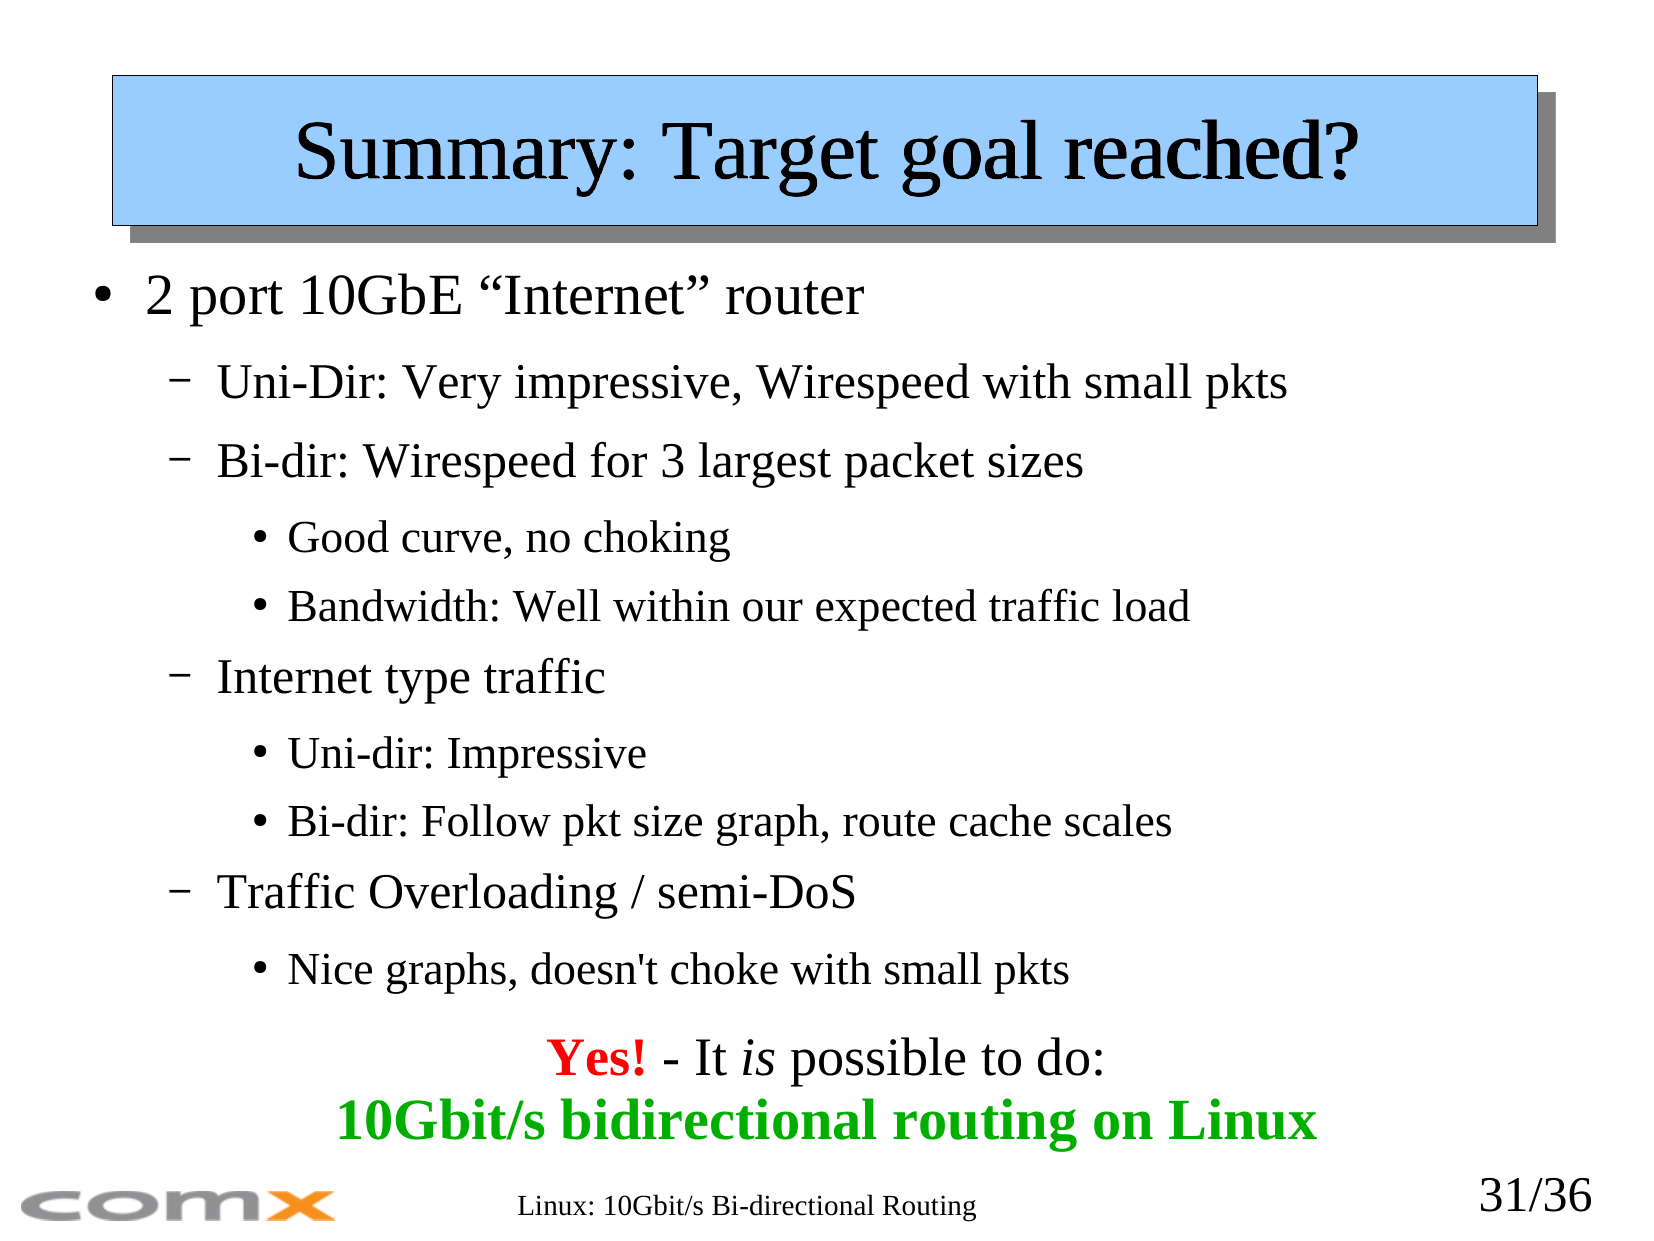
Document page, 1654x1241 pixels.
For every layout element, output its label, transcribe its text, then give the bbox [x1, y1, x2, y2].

title Summary: Target goal reached? [116, 90, 1538, 211]
picture [21, 1191, 335, 1221]
list 2 port 10GbE “Internet” router Uni-Dir: Very impressive, Wirespeed with small pkts Bi-dir: Wirespeed for 3 largest packet sizes Good curve, no choking Bandwidth: Well within our expected traffic load Internet type traffic Uni-dir: Impressive Bi-dir: Follow pkt size graph, route cache scales Traffic Overloading / semi-DoS Nice graphs, doesn't choke with small pkts [75, 262, 1576, 1021]
text_box Yes! - It is possible to do: 10Gbit/s bidirectional routing on Linux [170, 1012, 1484, 1168]
